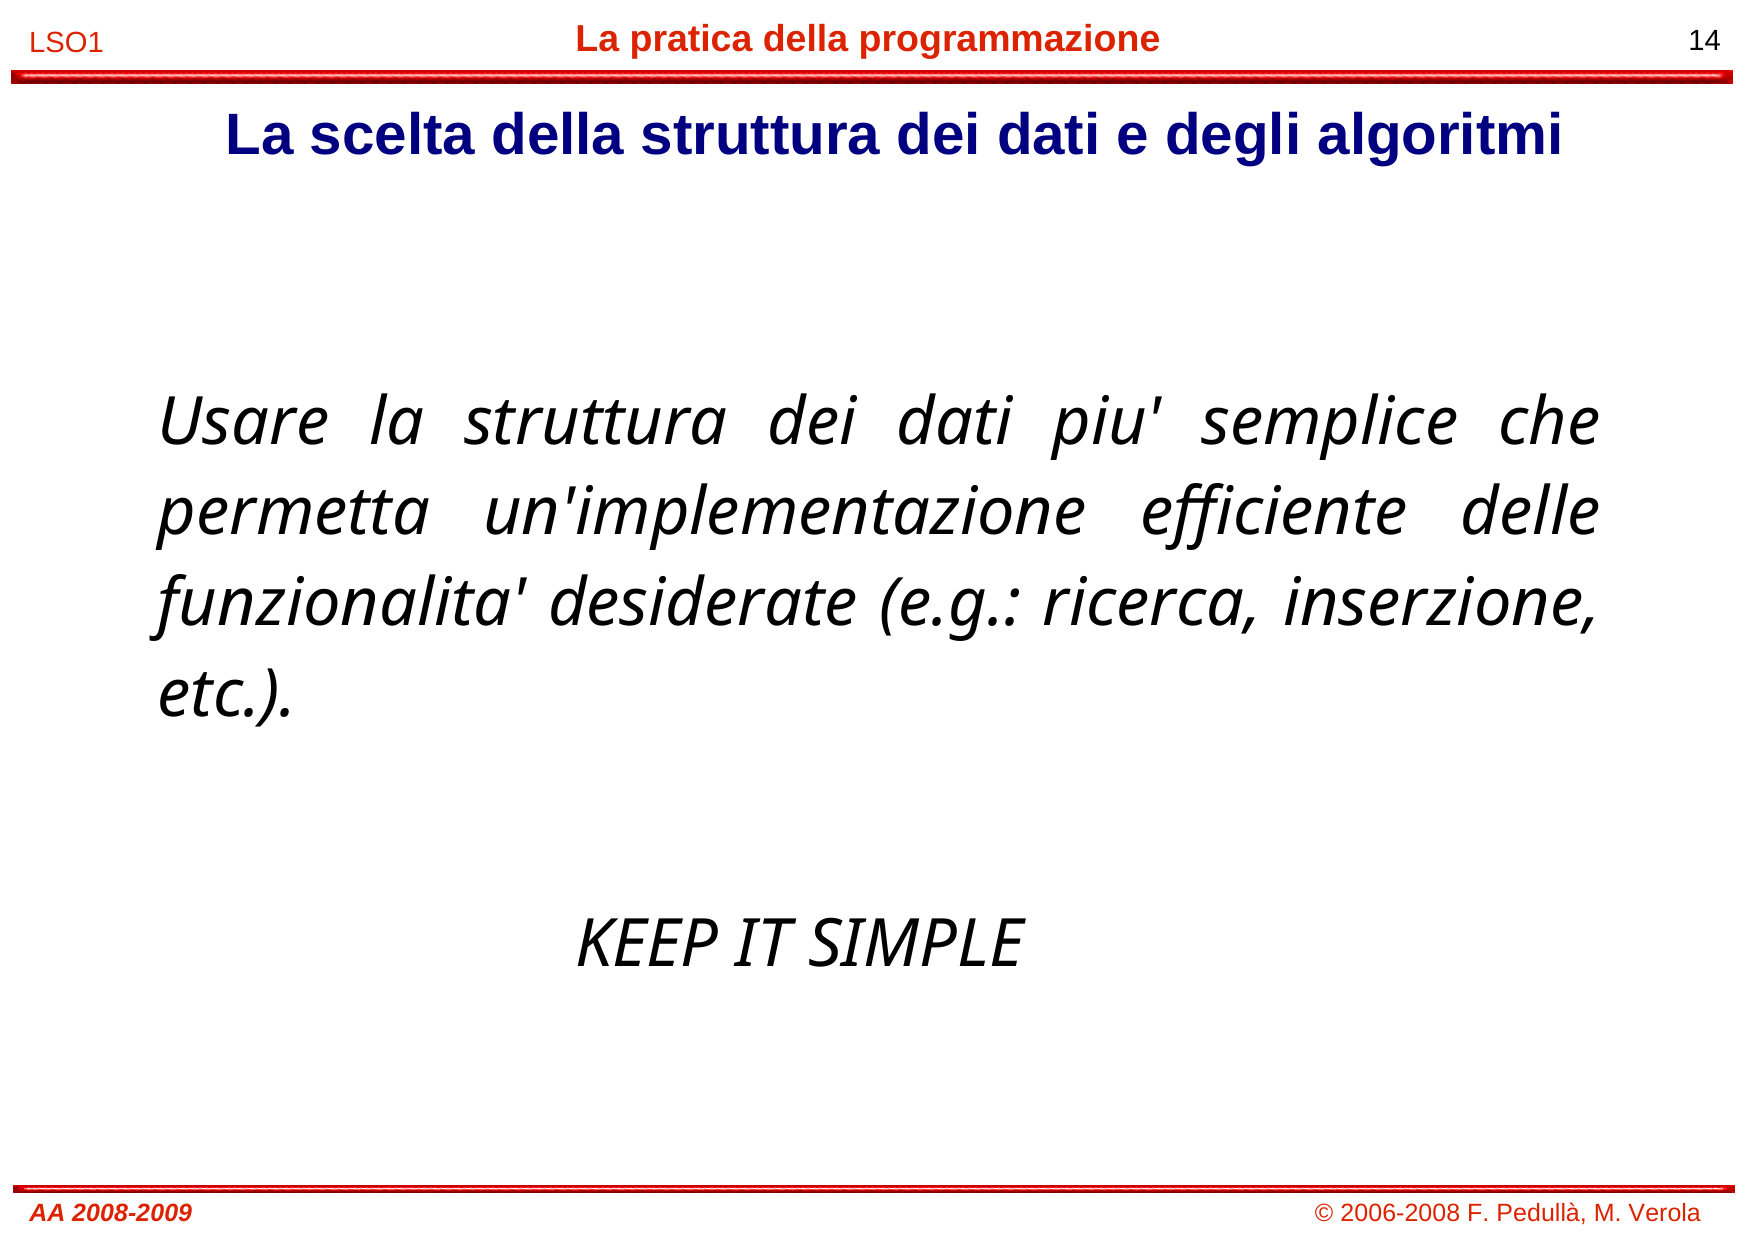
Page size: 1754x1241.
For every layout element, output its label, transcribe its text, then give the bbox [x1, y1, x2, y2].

list Usare la struttura dei dati piu' semplice che permetta un'implementazione efficiente delle funzionalita' desiderate (e.g.: ricerca, inserzione, etc.). KEEP IT SIMPLE [95, 373, 1613, 931]
text_box La scelta della struttura dei dati e degli algoritmi [181, 98, 1610, 187]
picture [13, 1185, 1735, 1193]
picture [11, 70, 1733, 84]
